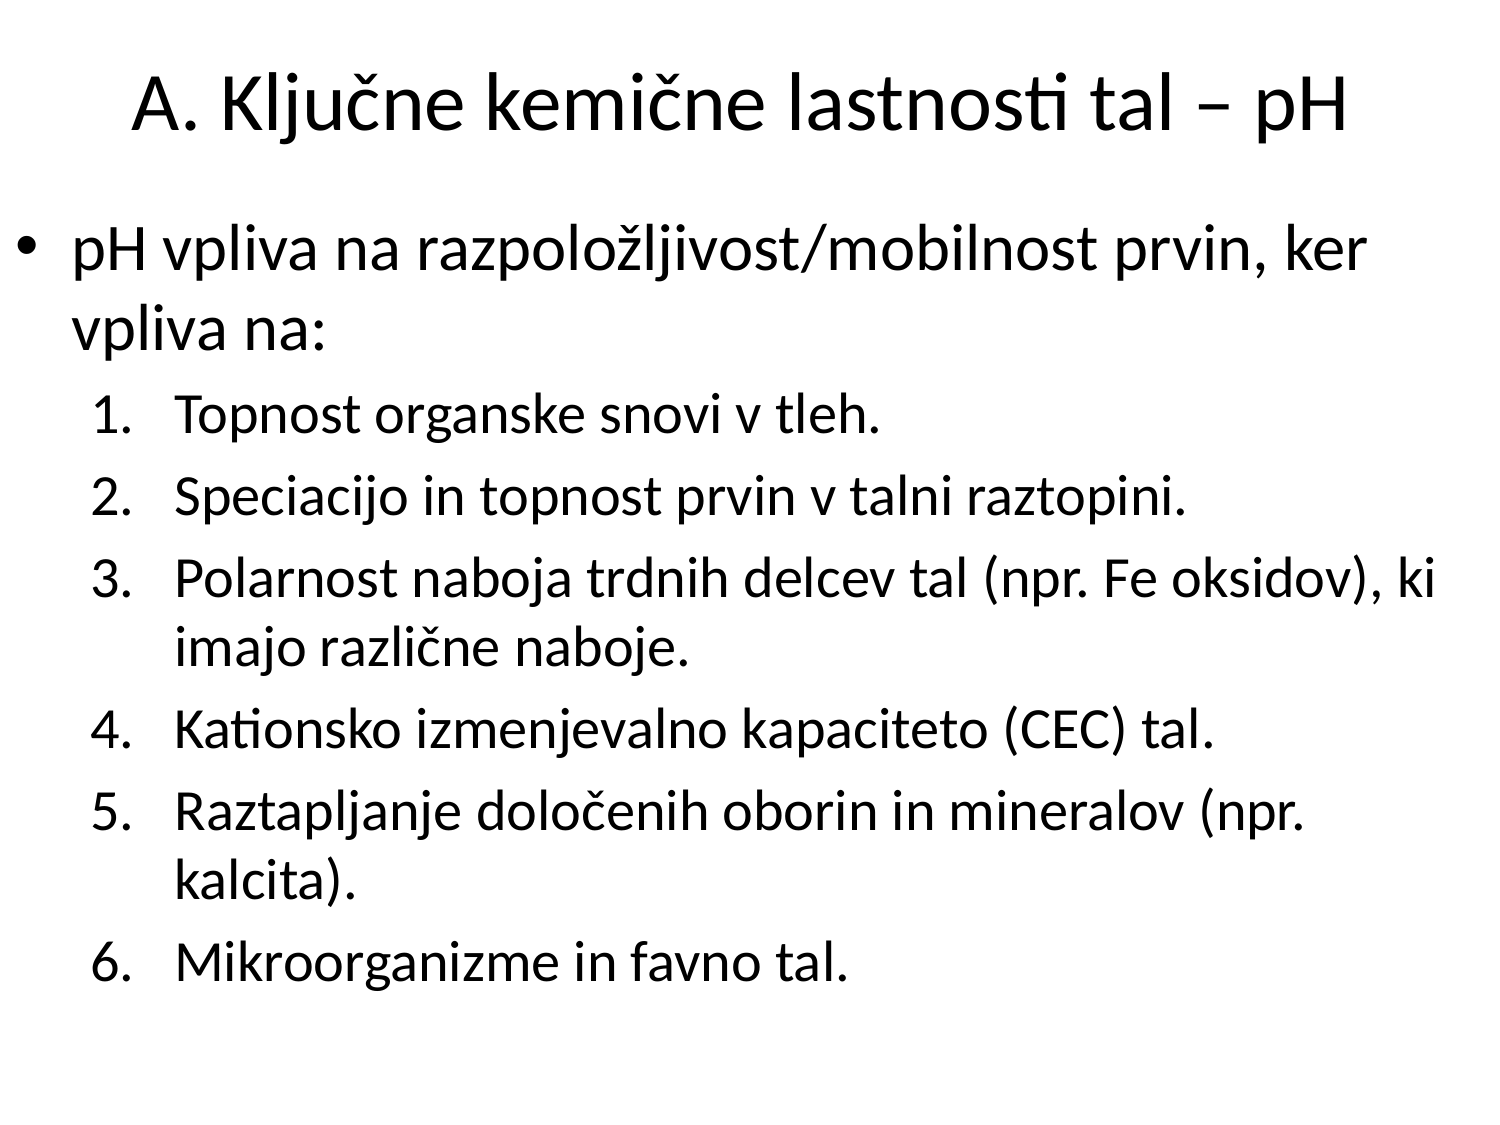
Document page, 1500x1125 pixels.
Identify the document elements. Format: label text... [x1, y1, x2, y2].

title A. Ključne kemične lastnosti tal – pH [76, 0, 1427, 188]
list pH vpliva na razpoložljivost/mobilnost prvin, ker vpliva na: Topnost organske snovi v tleh. Speciacijo in topnost prvin v talni raztopini. Polarnost naboja trdnih delcev tal (npr. Fe oksidov), ki imajo različne naboje. Kationsko izmenjevalno kapaciteto (CEC) tal. Raztapljanje določenih oborin in mineralov (npr. kalcita). Mikroorganizme in favno tal. [0, 196, 1500, 1125]
